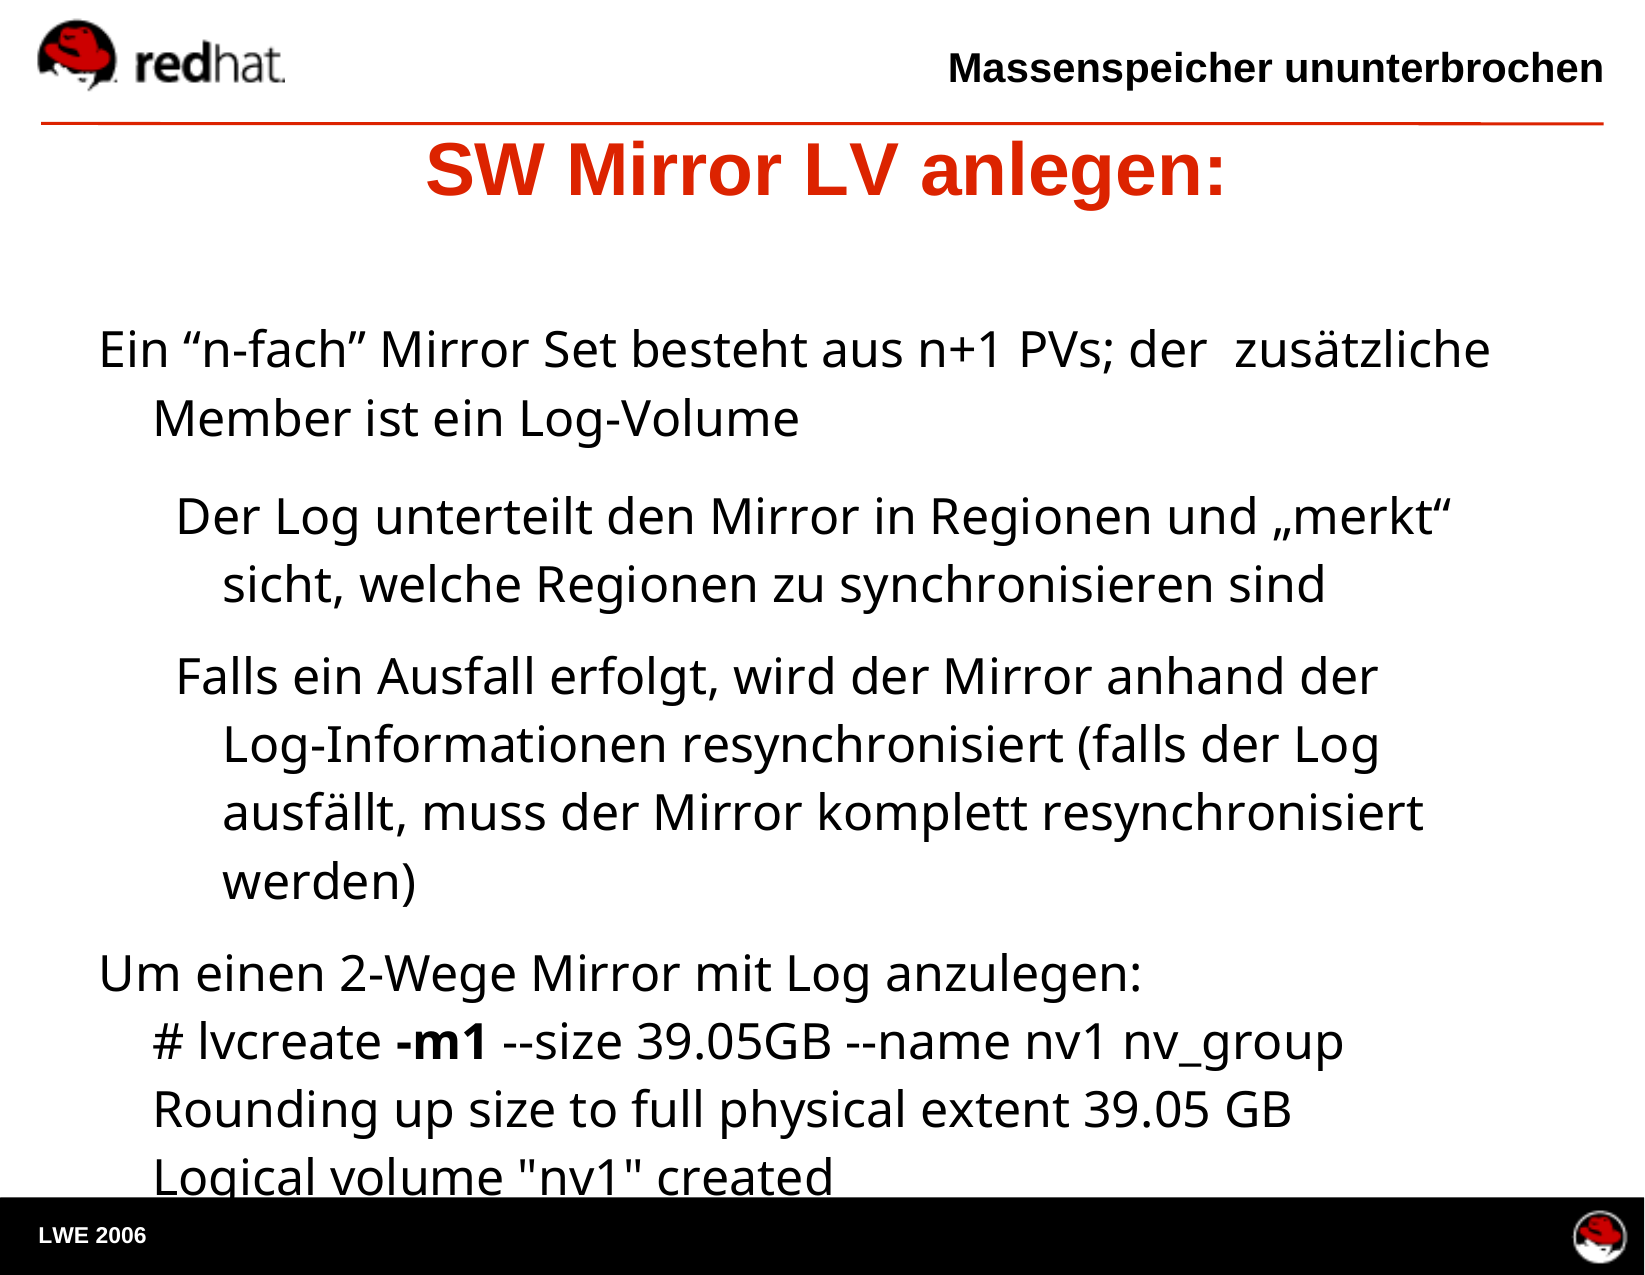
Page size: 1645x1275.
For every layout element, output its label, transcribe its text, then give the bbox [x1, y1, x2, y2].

list Ein “n-fach” Mirror Set besteht aus n+1 PVs; der zusätzliche Member ist ein Log-Volume Der Log unterteilt den Mirror in Regionen und „merkt“ sicht, welche Regionen zu synchronisieren sind Falls ein Ausfall erfolgt, wird der Mirror anhand der Log-Informationen resynchronisiert (falls der Log ausfällt, muss der Mirror komplett resynchronisiert werden) Um einen 2-Wege Mirror mit Log anzulegen: # lvcreate -m1 --size 39.05GB --name nv1 nv_group Rounding up size to full physical extent 39.05 GB Logical volume "nv1" created [81, 314, 1502, 1180]
picture [36, 17, 285, 102]
text_box Massenspeicher ununterbrochen [959, 44, 1605, 97]
text_box LWE 2006 [38, 1222, 382, 1252]
text_box SW Mirror LV anlegen: [424, 127, 925, 221]
text_box [0, 1197, 1645, 1275]
picture [1568, 1207, 1632, 1270]
